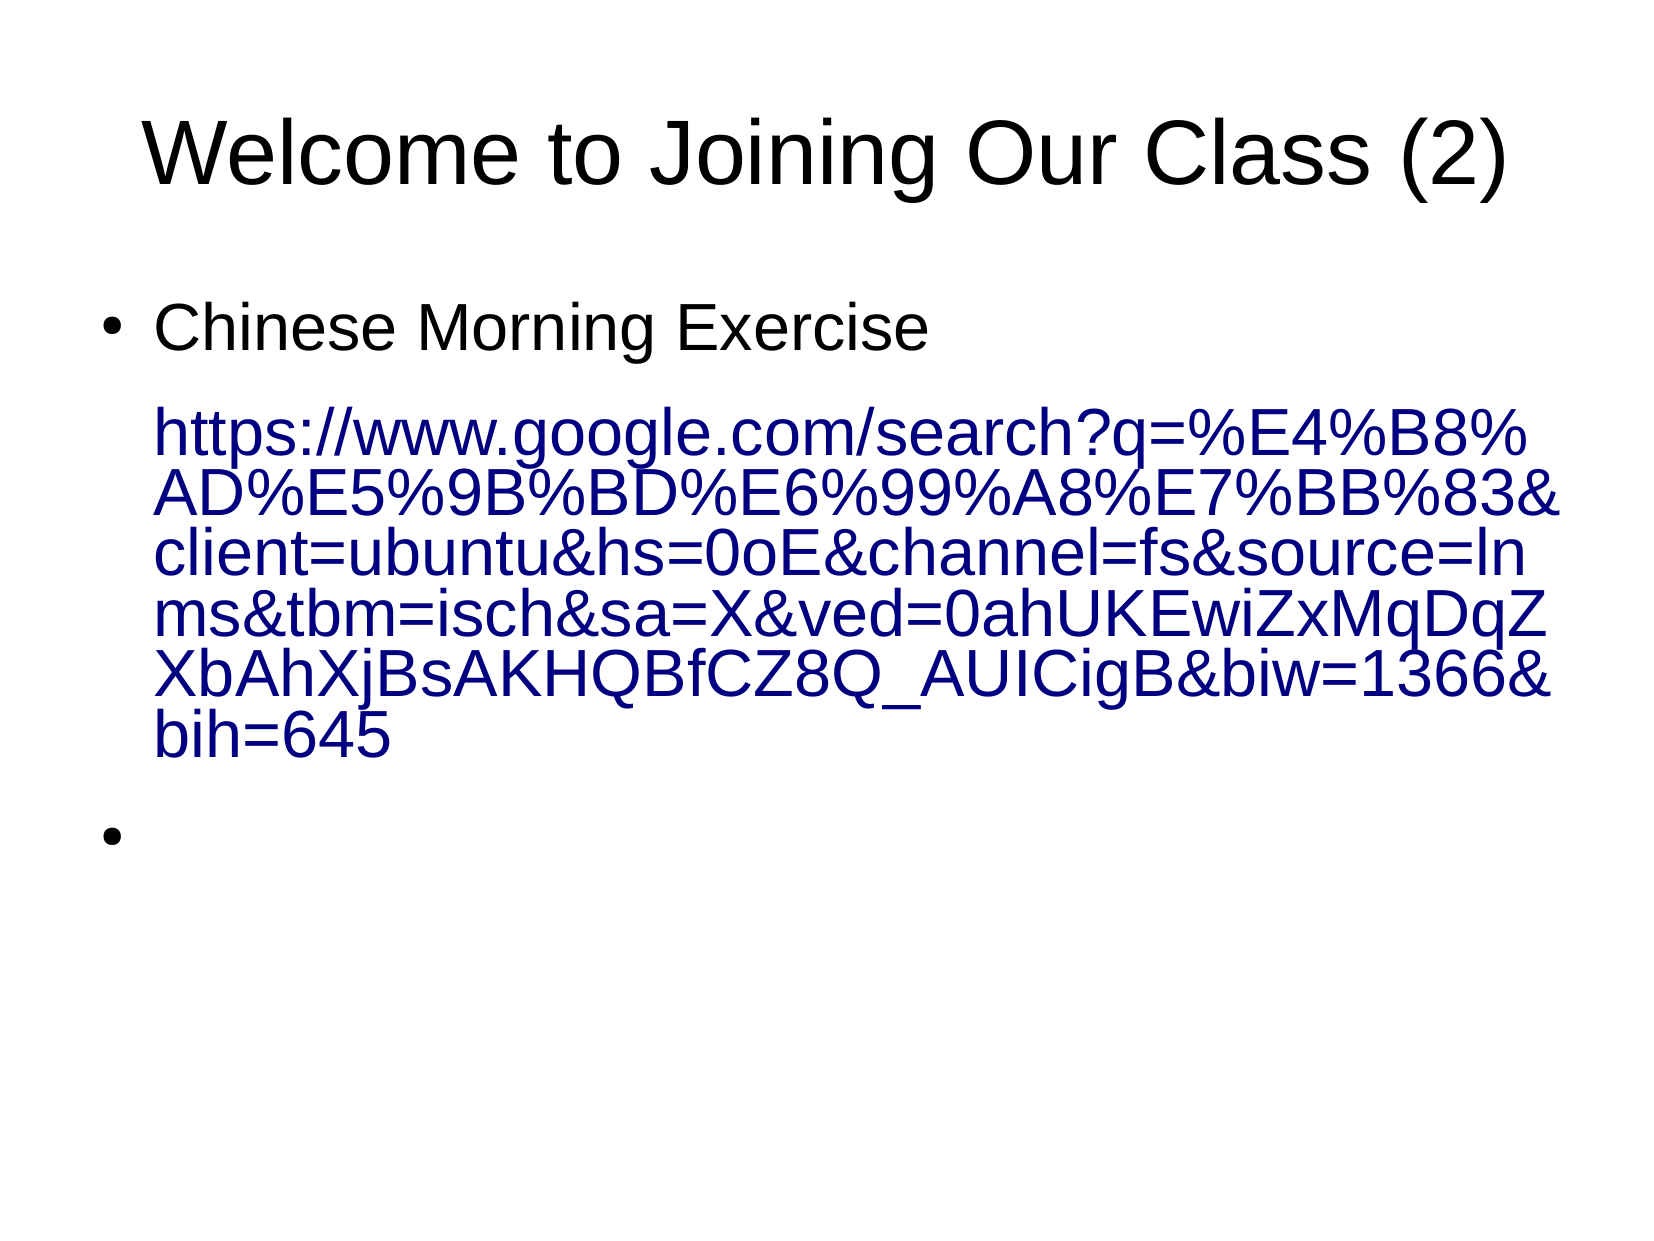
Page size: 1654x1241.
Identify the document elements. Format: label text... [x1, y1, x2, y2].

list Chinese Morning Exercise https://www.google.com/search?q=%E4%B8%AD%E5%9B%BD%E6%99%A8%E7%BB%83&client=ubuntu&hs=0oE&channel=fs&source=lnms&tbm=isch&sa=X&ved=0ahUKEwiZxMqDqZXbAhXjBsAKHQBfCZ8Q_AUICigB&biw=1366&bih=645 [82, 290, 1571, 1010]
title Welcome to Joining Our Class (2) [82, 49, 1571, 257]
